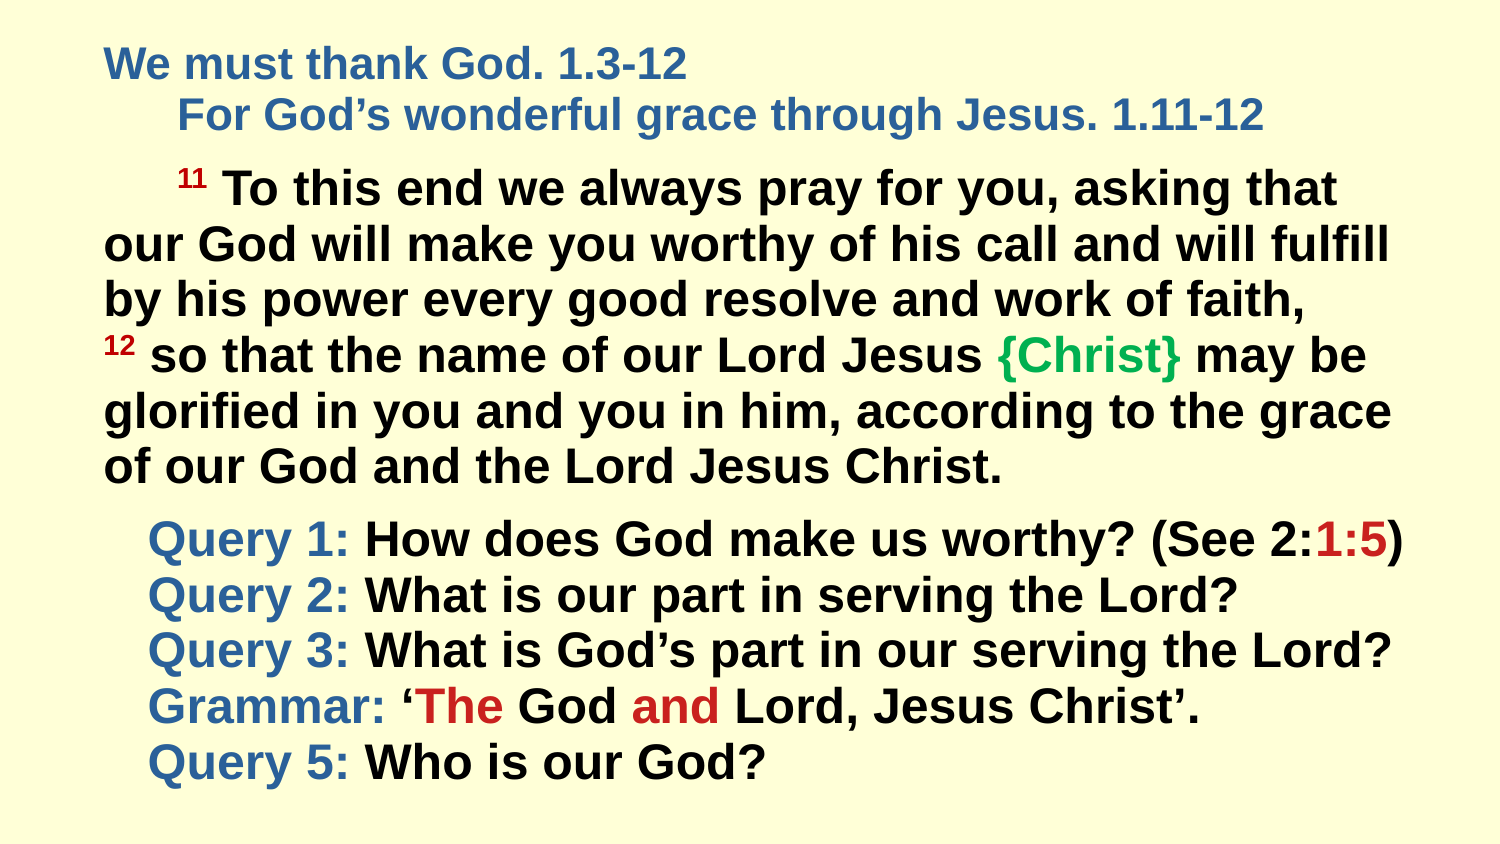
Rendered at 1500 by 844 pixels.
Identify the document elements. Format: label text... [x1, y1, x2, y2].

text_box 11 To this end we always pray for you, asking that our God will make you worthy of his call and will fulfill by his power every good resolve and work of faith, 12 so that the name of our Lord Jesus {Christ} may be glorified in you and you in him, according to the grace of our God and the Lord Jesus Christ. [88, 152, 1447, 502]
text_box We must thank God. 1.3-12 For God’s wonderful grace through Jesus. 1.11-12 [88, 30, 1447, 148]
text_box Query 1: How does God make us worthy? (See 2:1:5) Query 2: What is our part in serving the Lord? Query 3: What is God’s part in our serving the Lord? Grammar: ‘The God and Lord, Jesus Christ’. Query 5: Who is our God? [59, 503, 1447, 798]
